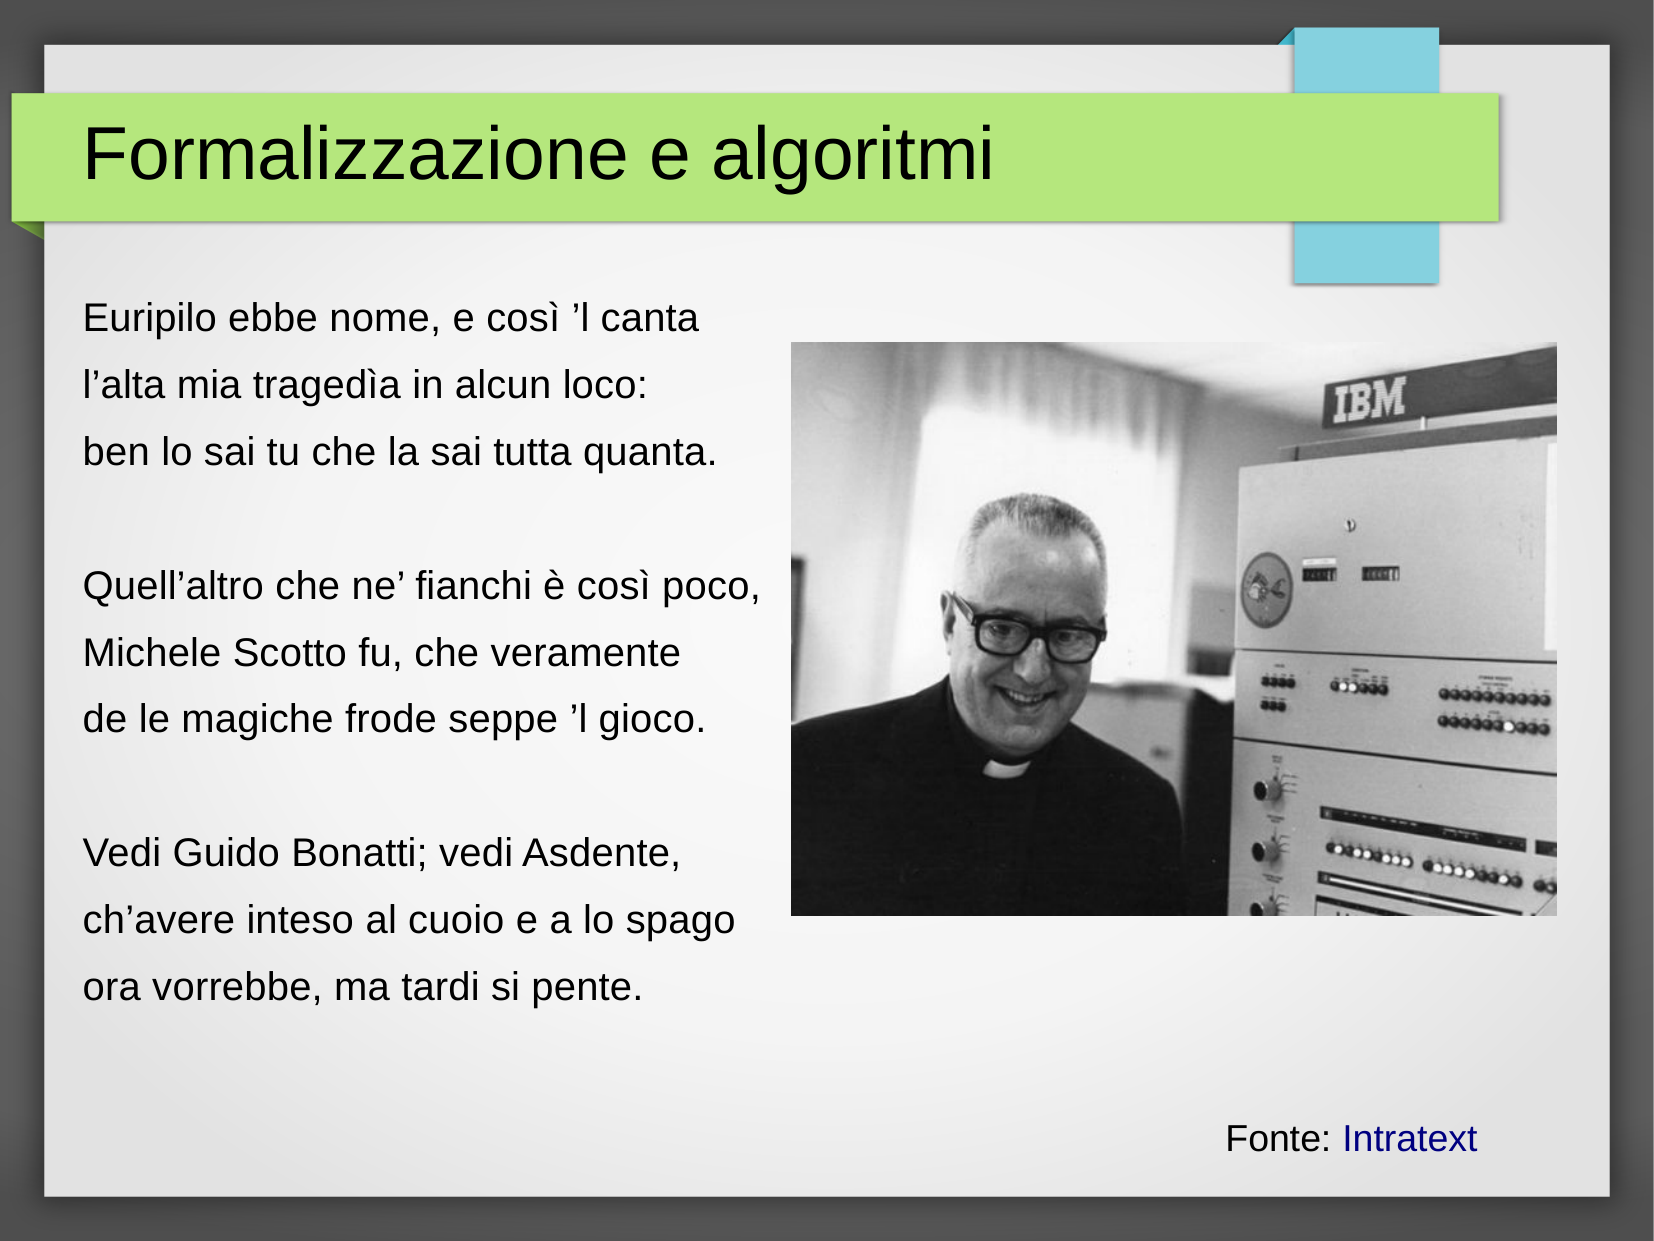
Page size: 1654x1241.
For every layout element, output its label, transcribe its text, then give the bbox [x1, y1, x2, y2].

picture [0, 0, 1654, 1241]
title Formalizzazione e algoritmi [82, 94, 1264, 213]
list Euripilo ebbe nome, e così ’l canta l’alta mia tragedìa in alcun loco: ben lo sai tu che la sai tutta quanta. Quell’altro che ne’ fianchi è così poco, Michele Scotto fu, che veramente de le magiche frode seppe ’l gioco. Vedi Guido Bonatti; vedi Asdente, ch’avere inteso al cuoio e a lo spago ora vorrebbe, ma tardi si pente. [82, 295, 1571, 1015]
text_box Fonte: Intratext [1210, 1110, 1493, 1168]
